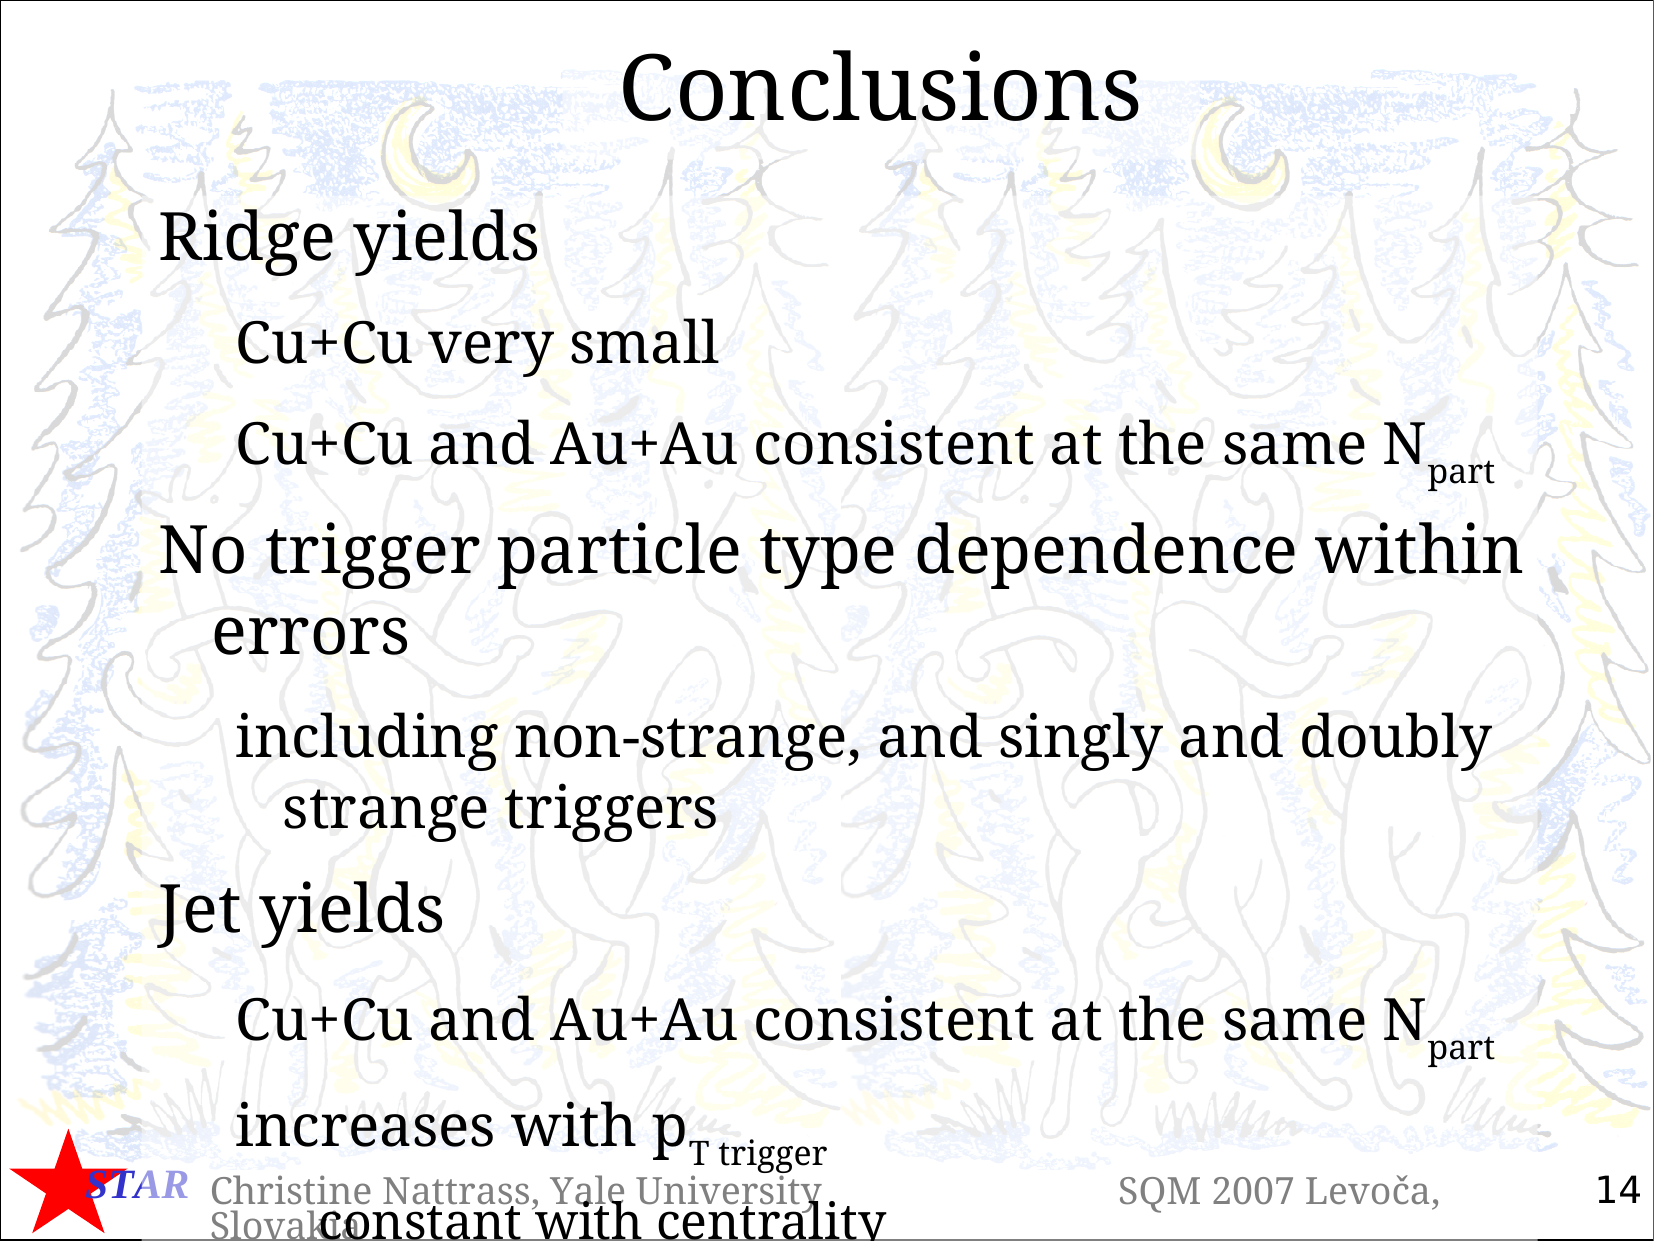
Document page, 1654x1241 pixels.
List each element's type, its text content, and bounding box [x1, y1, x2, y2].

list Ridge yields Cu+Cu very small Cu+Cu and Au+Au consistent at the same Npart No trigger particle type dependence within errors including non-strange, and singly and doubly strange triggers Jet yields Cu+Cu and Au+Au consistent at the same Npart increases with pT trigger constant with centrality independent of system [141, 195, 1538, 1163]
title Conclusions [562, 29, 1200, 160]
